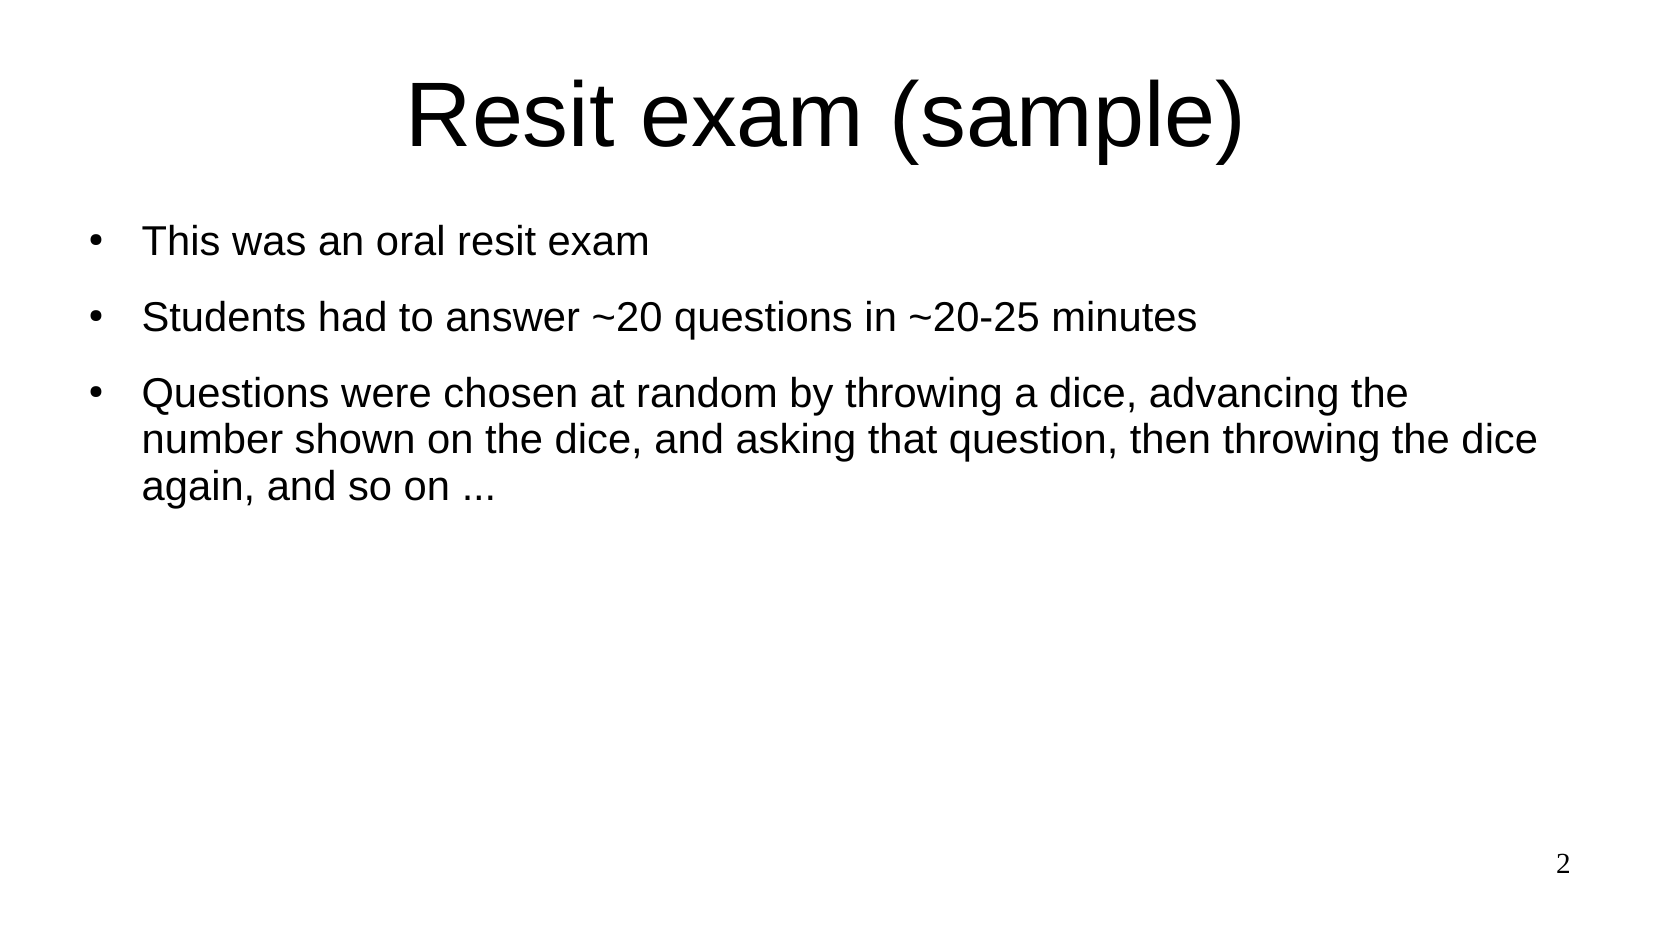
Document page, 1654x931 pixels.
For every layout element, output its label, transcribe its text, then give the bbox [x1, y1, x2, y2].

title Resit exam (sample) [82, 37, 1571, 193]
list This was an oral resit exam Students had to answer ~20 questions in ~20-25 minutes Questions were chosen at random by throwing a dice, advancing the number shown on the dice, and asking that question, then throwing the dice again, and so on ... [70, 217, 1559, 841]
